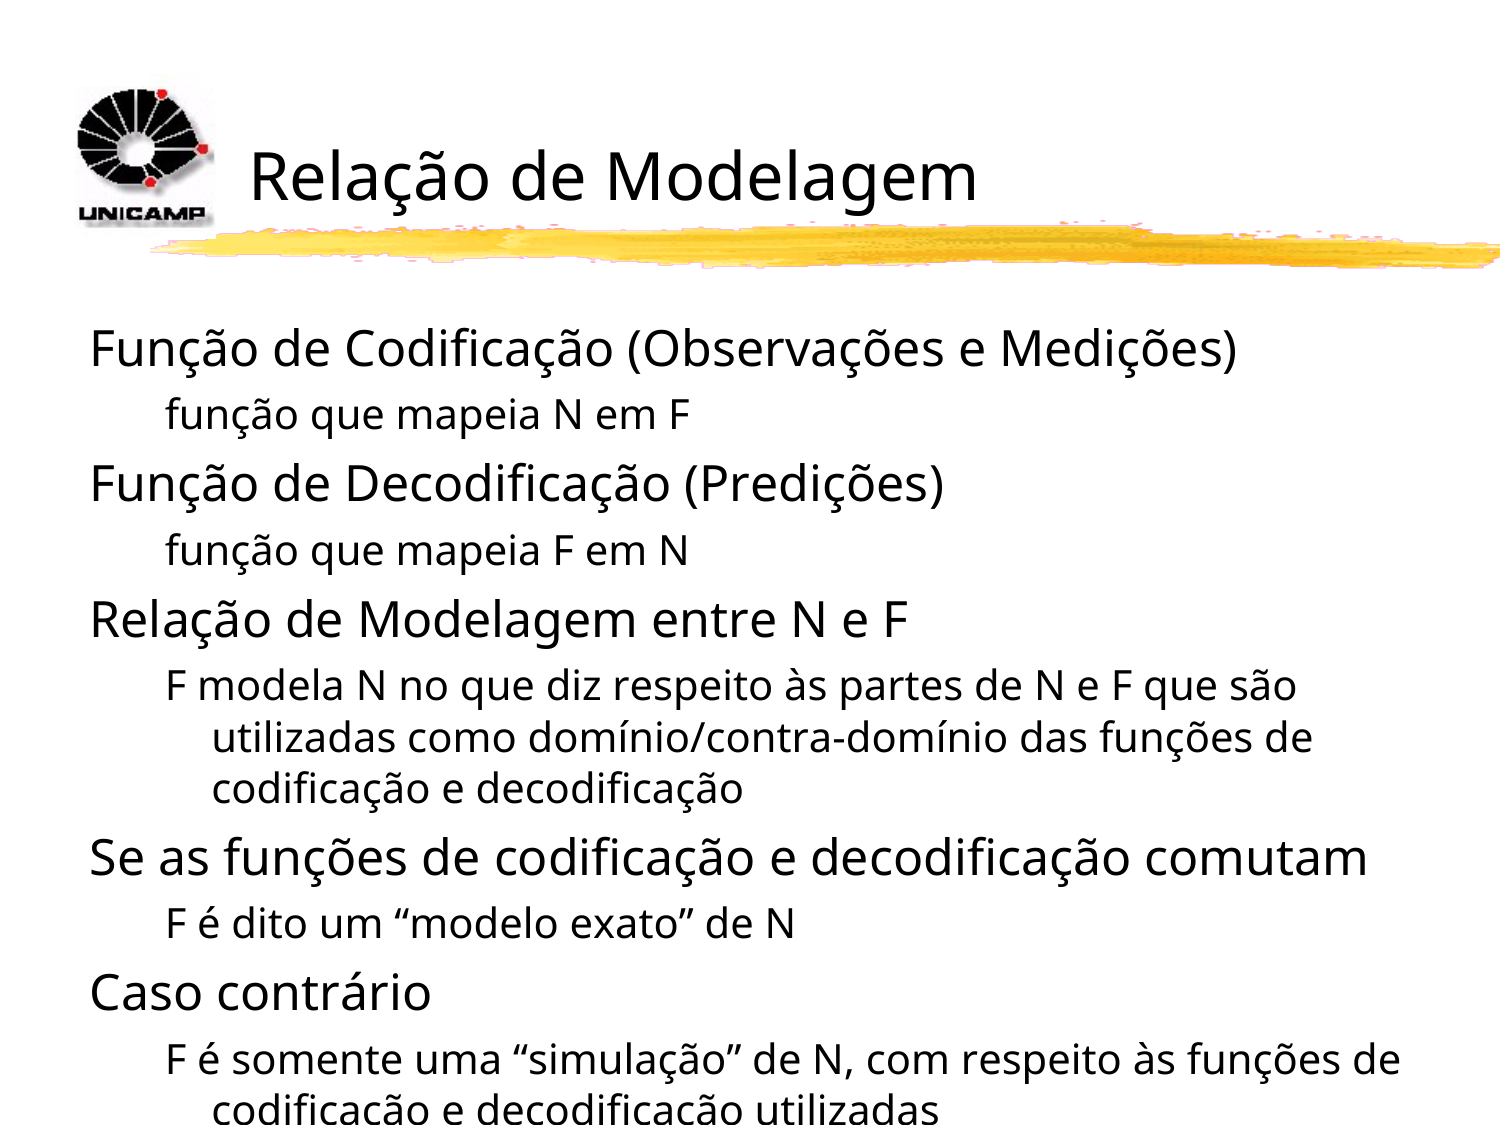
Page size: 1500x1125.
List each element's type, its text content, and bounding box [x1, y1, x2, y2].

list Função de Codificação (Observações e Medições) função que mapeia N em F Função de Decodificação (Predições) função que mapeia F em N Relação de Modelagem entre N e F F modela N no que diz respeito às partes de N e F que são utilizadas como domínio/contra-domínio das funções de codificação e decodificação Se as funções de codificação e decodificação comutam F é dito um “modelo exato” de N Caso contrário F é somente uma “simulação” de N, com respeito às funções de codificação e decodificação utilizadas [74, 309, 1417, 1018]
title Relação de Modelagem [233, 37, 1434, 225]
picture [75, 74, 1500, 279]
